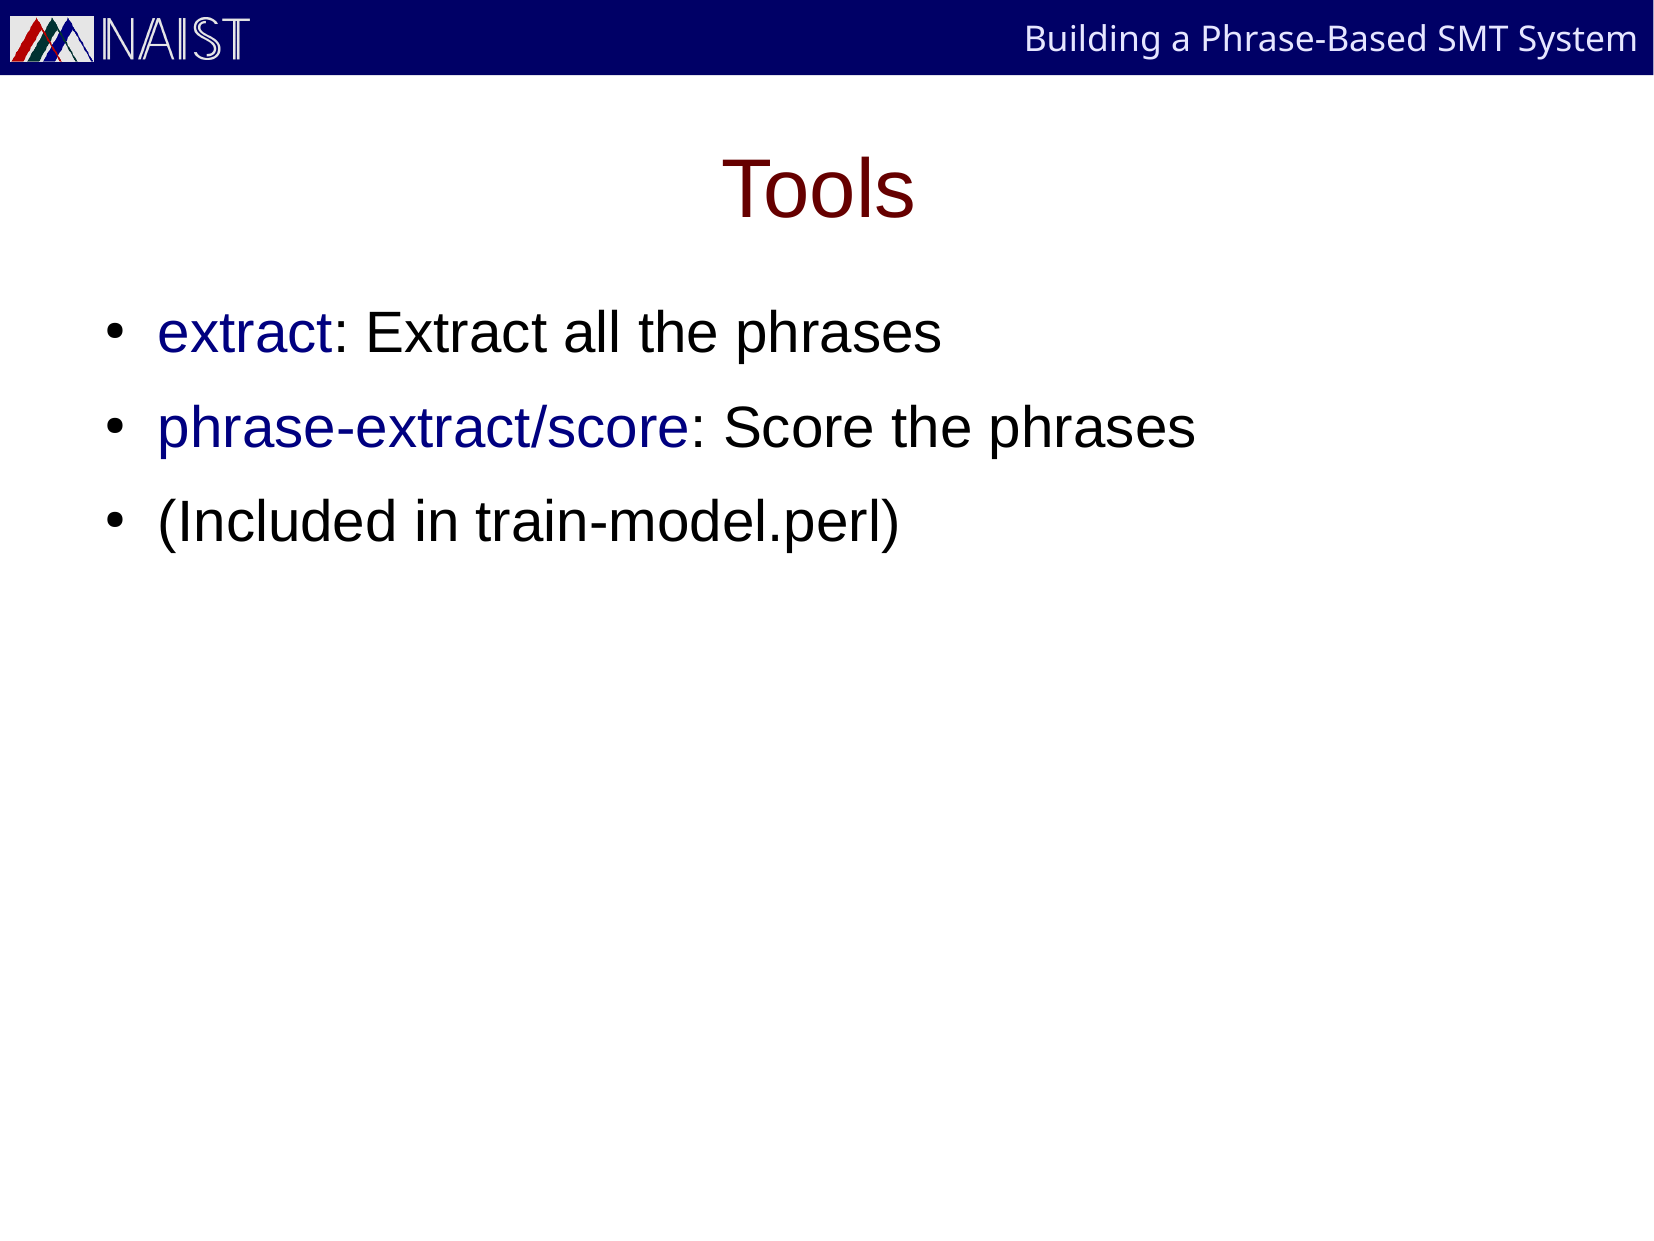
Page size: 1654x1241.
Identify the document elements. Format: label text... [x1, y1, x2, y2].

title Tools [75, 92, 1564, 285]
picture [102, 17, 251, 60]
picture [10, 16, 94, 62]
list extract: Extract all the phrases phrase-extract/score: Score the phrases (Included in train-model.perl) [86, 300, 1576, 1119]
